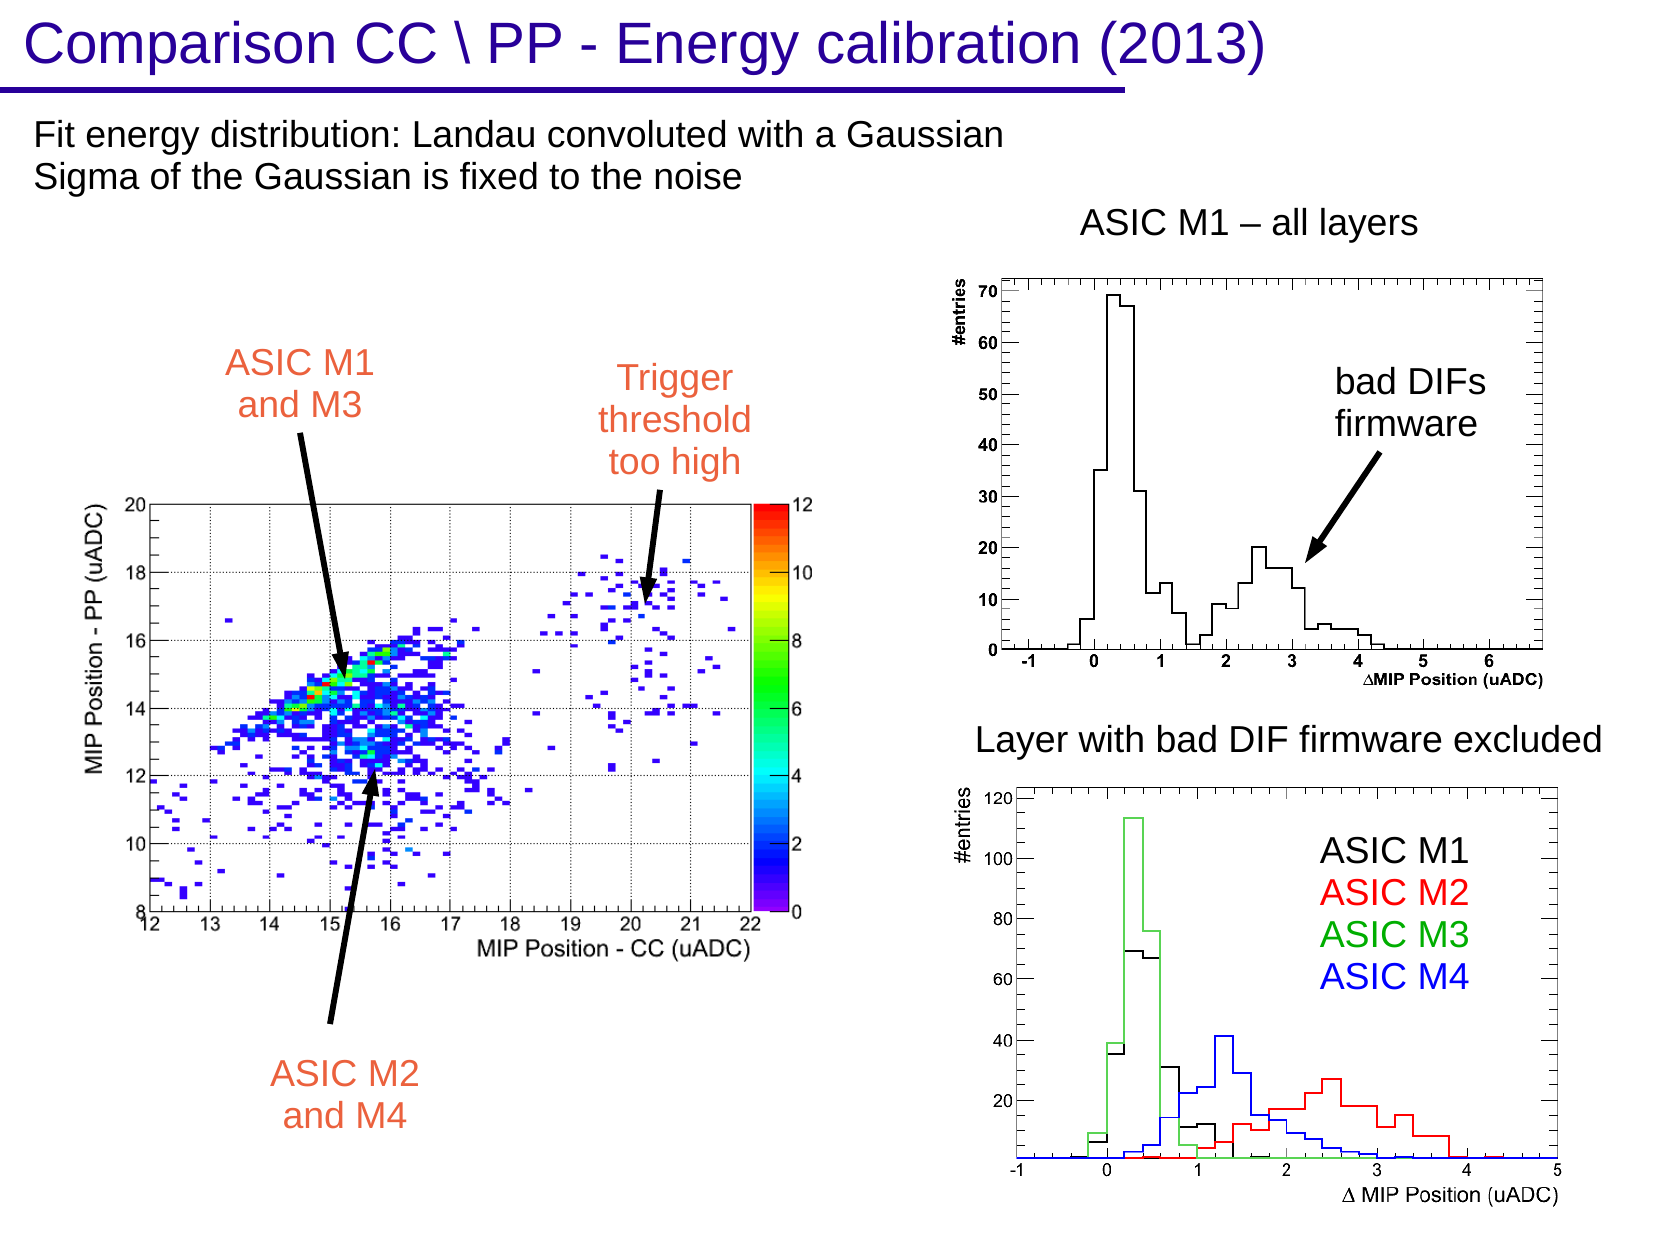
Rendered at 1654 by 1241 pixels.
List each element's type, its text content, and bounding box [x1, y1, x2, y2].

text_box ASIC M1 – all layers [1065, 194, 1456, 252]
text_box bad DIFs firmware [1320, 353, 1531, 453]
text_box Fit energy distribution: Landau convoluted with a Gaussian Sigma of the Gaussian is fixed to the noise [18, 105, 1019, 205]
text_box ASIC M1 and M3 [195, 334, 406, 433]
text_box ASIC M2 and M4 [240, 1045, 451, 1145]
picture [75, 453, 826, 963]
title Comparison CC \ PP - Energy calibration (2013) [23, 8, 1512, 79]
text_box Layer with bad DIF firmware excluded [960, 711, 1636, 769]
picture [900, 255, 1576, 714]
text_box ASIC M1 ASIC M2 ASIC M3 ASIC M4 [1305, 822, 1516, 1006]
text_box Trigger threshold too high [570, 349, 781, 490]
picture [915, 764, 1591, 1223]
